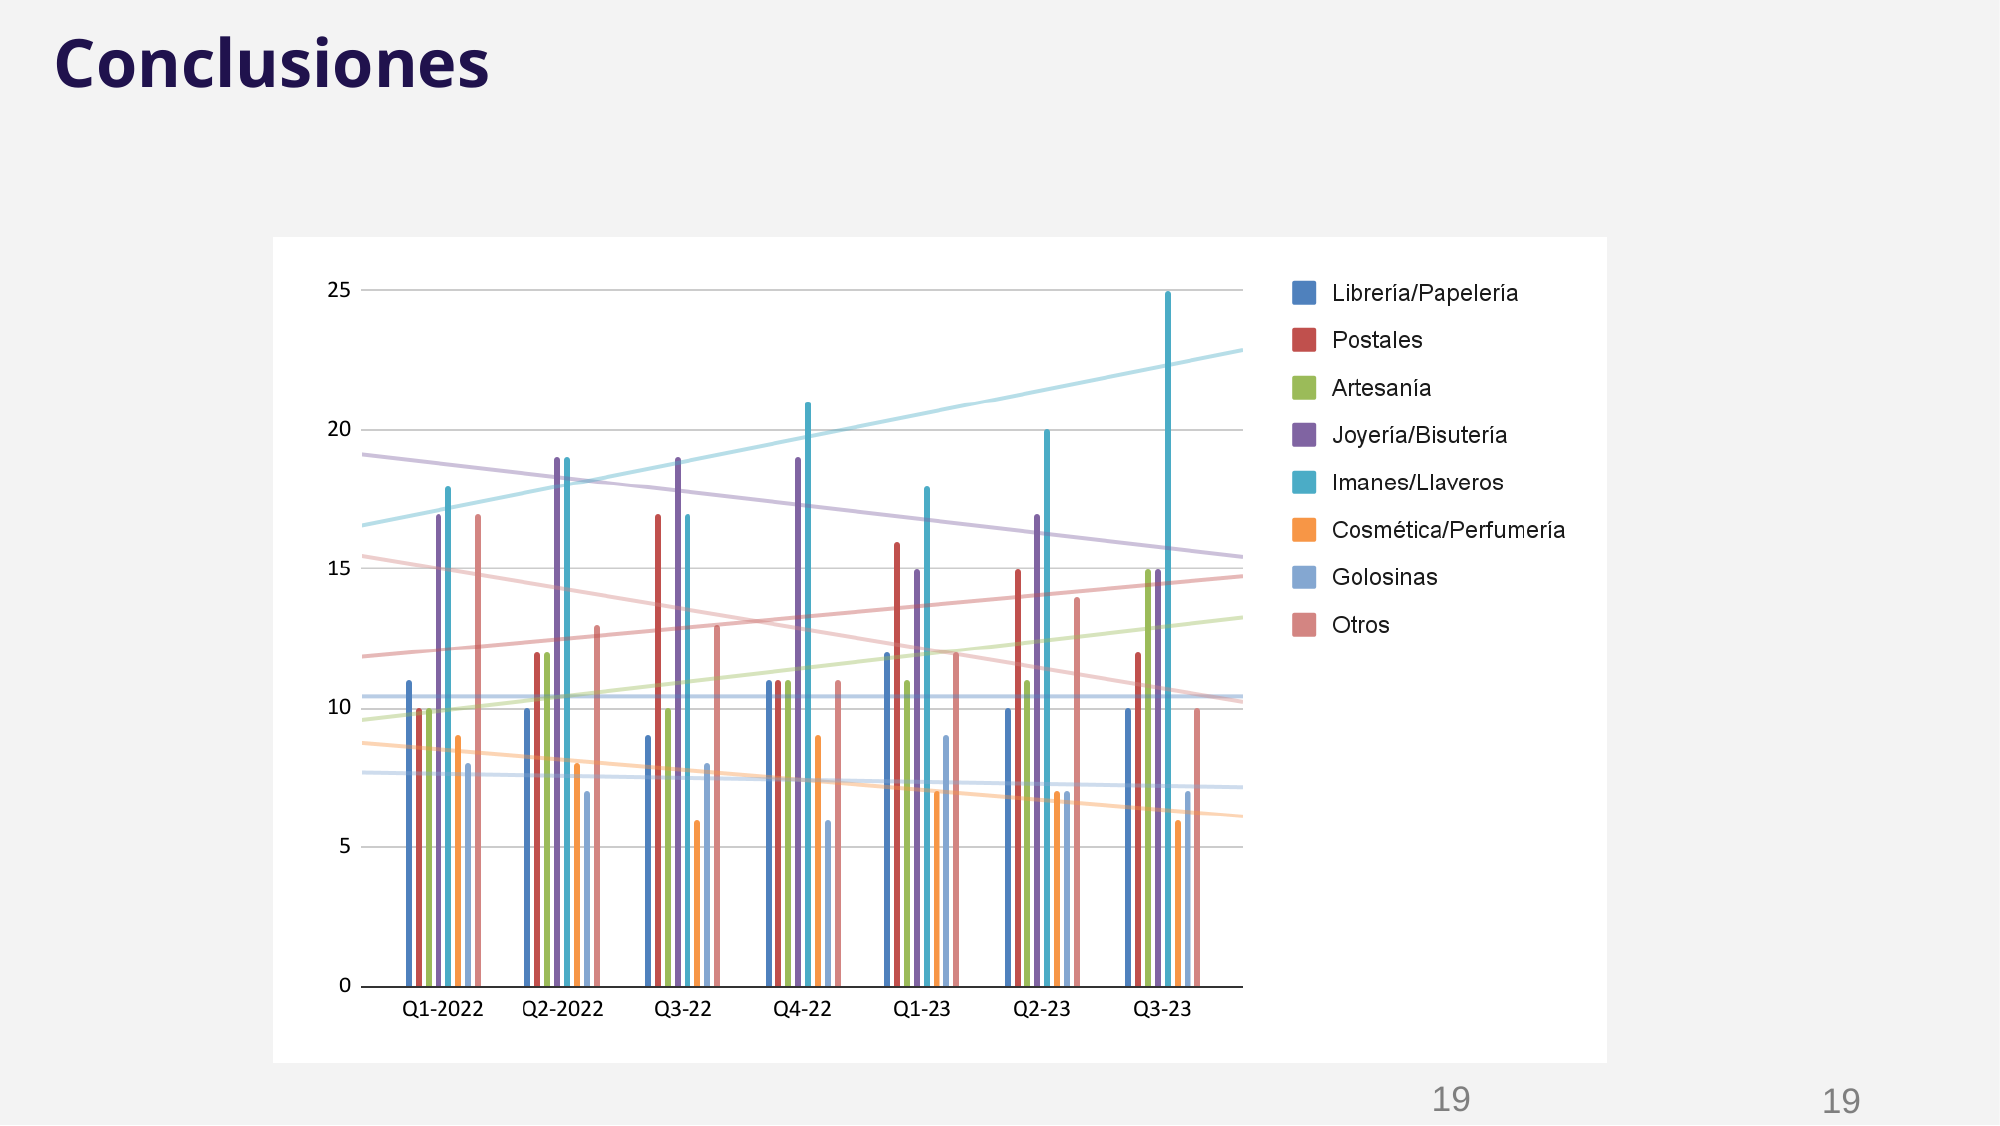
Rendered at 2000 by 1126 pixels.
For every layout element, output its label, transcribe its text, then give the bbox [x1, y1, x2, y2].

text_box Conclusiones [53, 0, 1946, 124]
picture [273, 237, 1607, 1063]
text_box <number> [1413, 1067, 1881, 1126]
